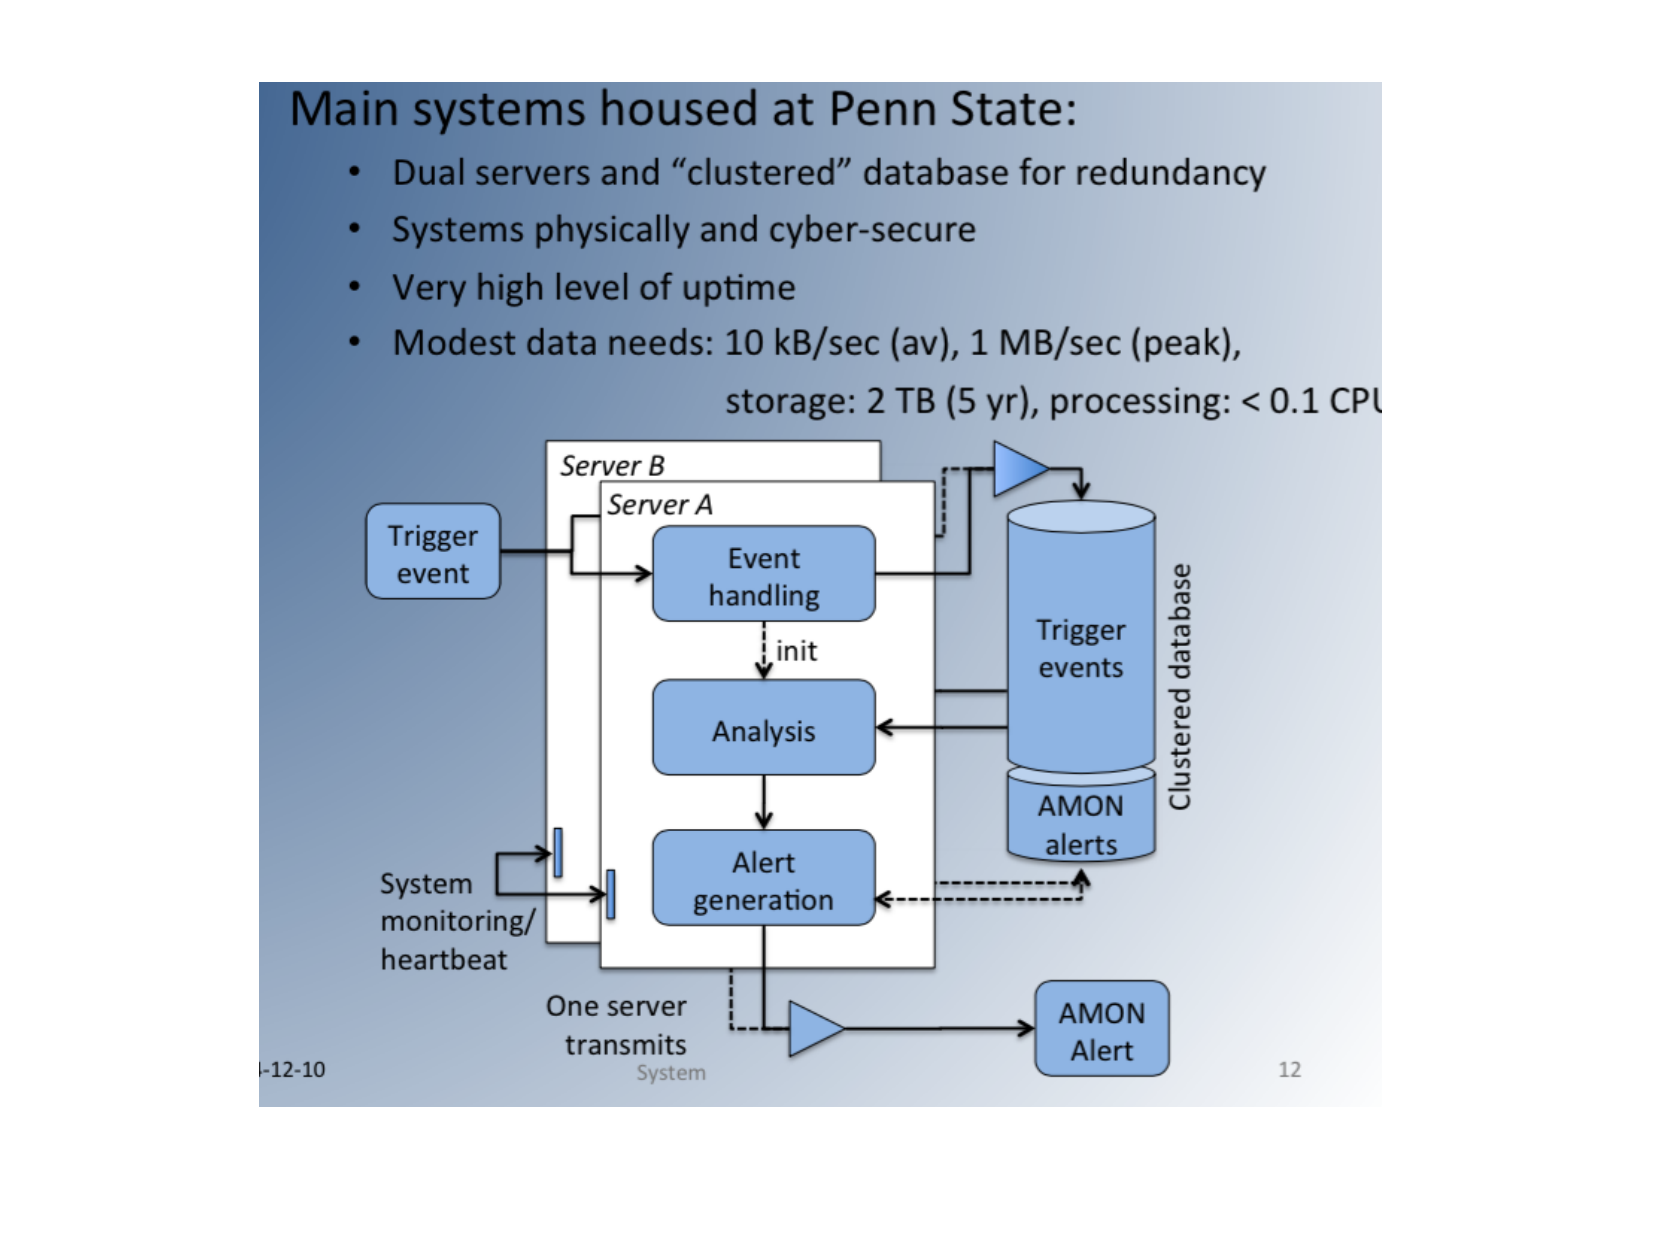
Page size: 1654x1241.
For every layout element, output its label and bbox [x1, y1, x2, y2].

picture [259, 82, 1382, 1107]
